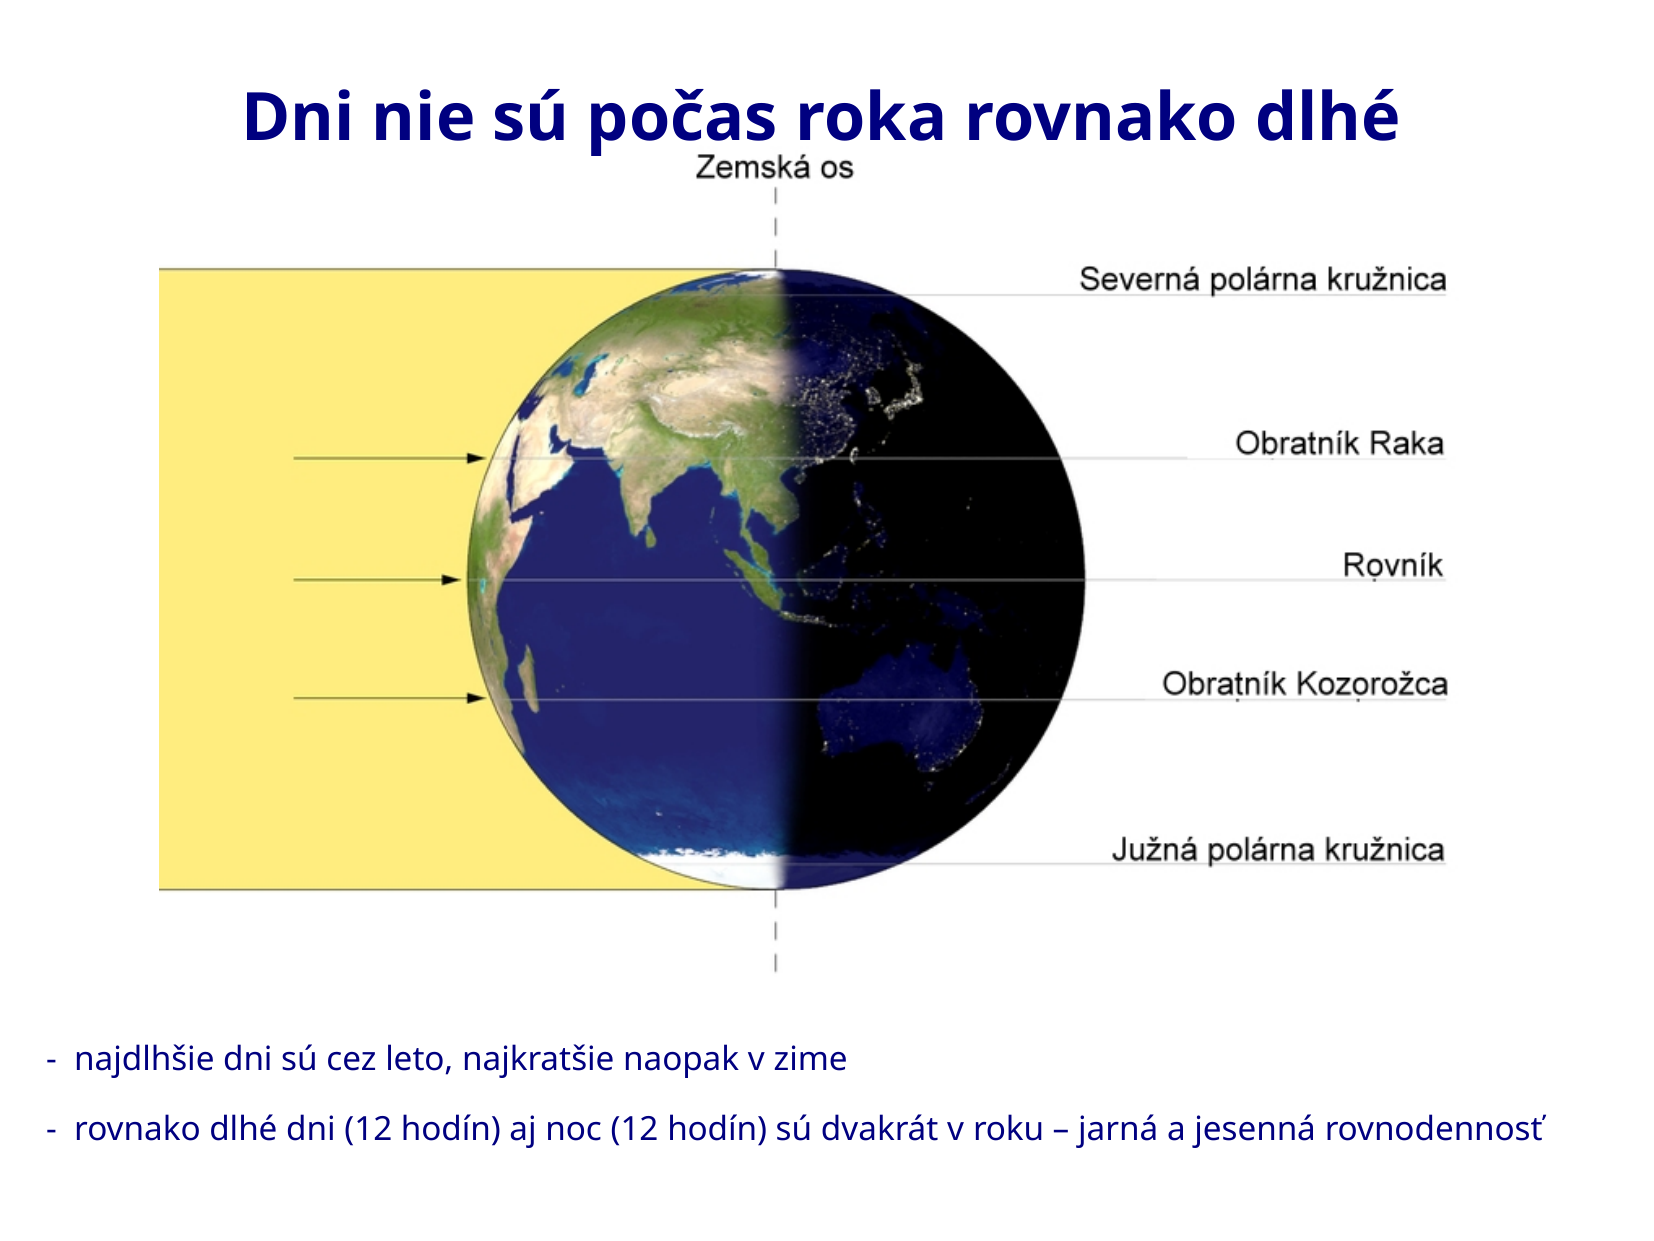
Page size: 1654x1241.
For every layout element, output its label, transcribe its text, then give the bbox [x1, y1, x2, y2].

picture [159, 145, 1459, 999]
text_box Dni nie sú počas roka rovnako dlhé [23, 16, 1620, 126]
text_box - najdlhšie dni sú cez leto, najkratšie naopak v zime - rovnako dlhé dni (12 hodín) aj noc (12 hodín) sú dvakrát v roku – jarná a jesenná rovnodennosť [31, 1027, 1654, 1226]
